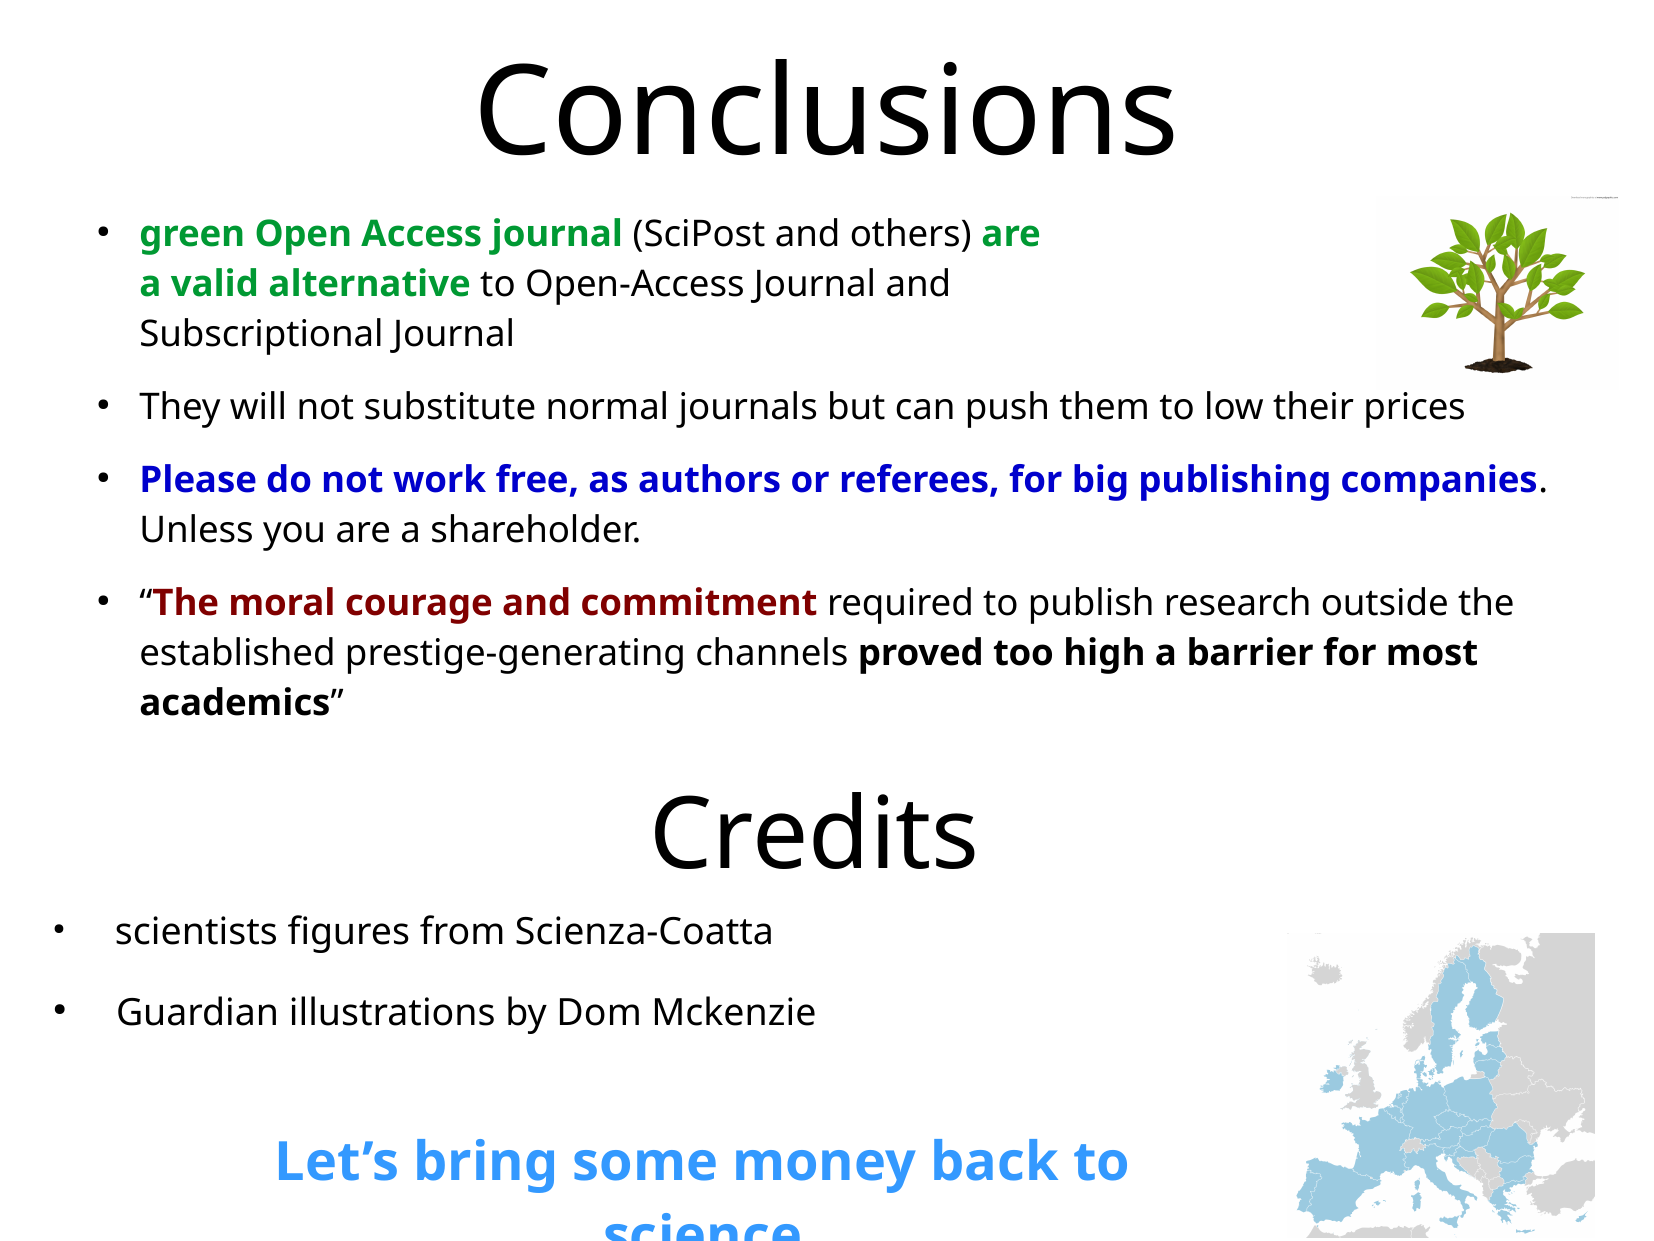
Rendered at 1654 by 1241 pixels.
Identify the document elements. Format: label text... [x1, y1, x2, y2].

text_box Let’s bring some money back to science [153, 1115, 1252, 1205]
title Conclusions [82, 2, 1571, 207]
title Credits [70, 737, 1559, 922]
list scientists figures from Scienza-Coatta Guardian illustrations by Dom Mckenzie [35, 904, 1524, 1063]
picture [1376, 196, 1619, 390]
picture [1287, 933, 1595, 1238]
list green Open Access journal (SciPost and others) are a valid alternative to Open-Access Journal and Subscriptional Journal They will not substitute normal journals but can push them to low their prices Please do not work free, as authors or referees, for big publishing companies. Unless you are a shareholder. “The moral courage and commitment required to publish research outside the established prestige-generating channels proved too high a barrier for most academics” [82, 207, 1571, 738]
